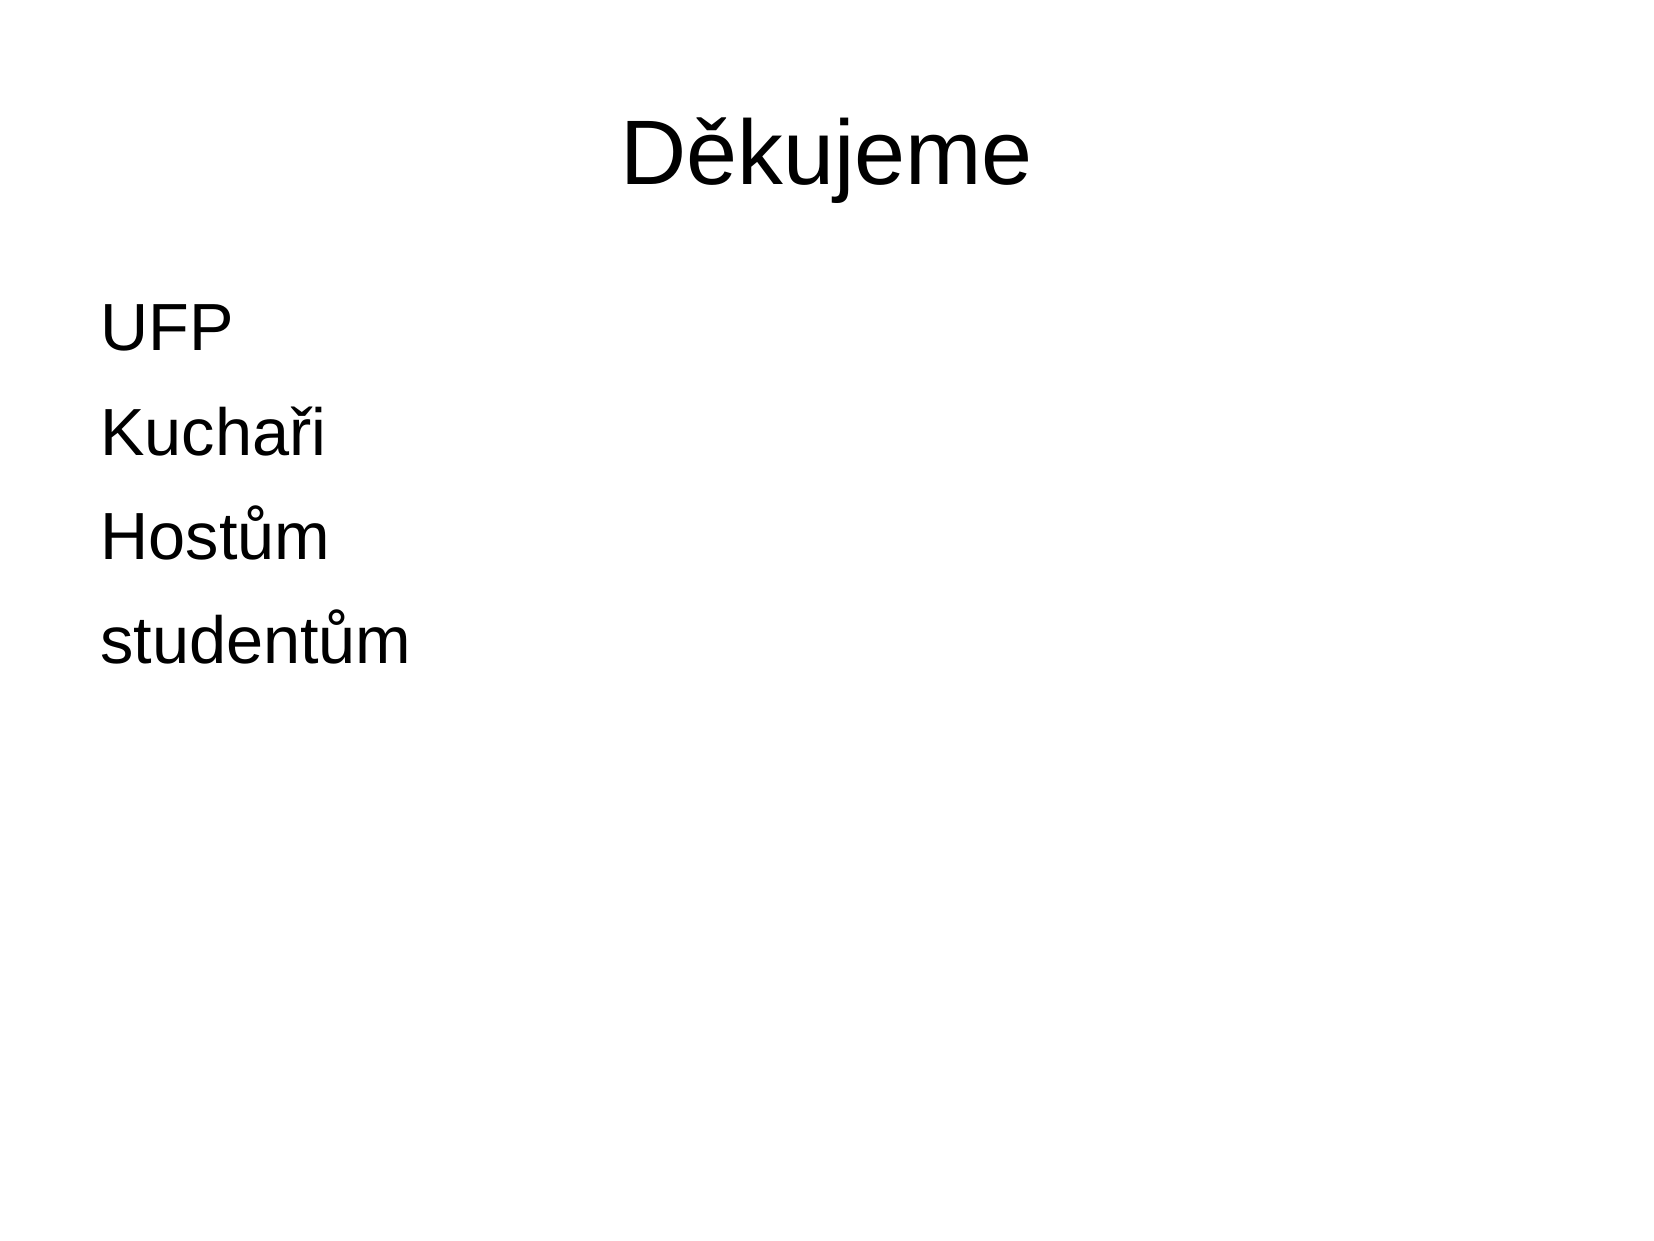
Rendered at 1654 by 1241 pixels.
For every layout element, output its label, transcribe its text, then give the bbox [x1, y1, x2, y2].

title Děkujeme [82, 56, 1571, 250]
list UFP Kuchaři Hostům studentům [82, 290, 809, 1094]
